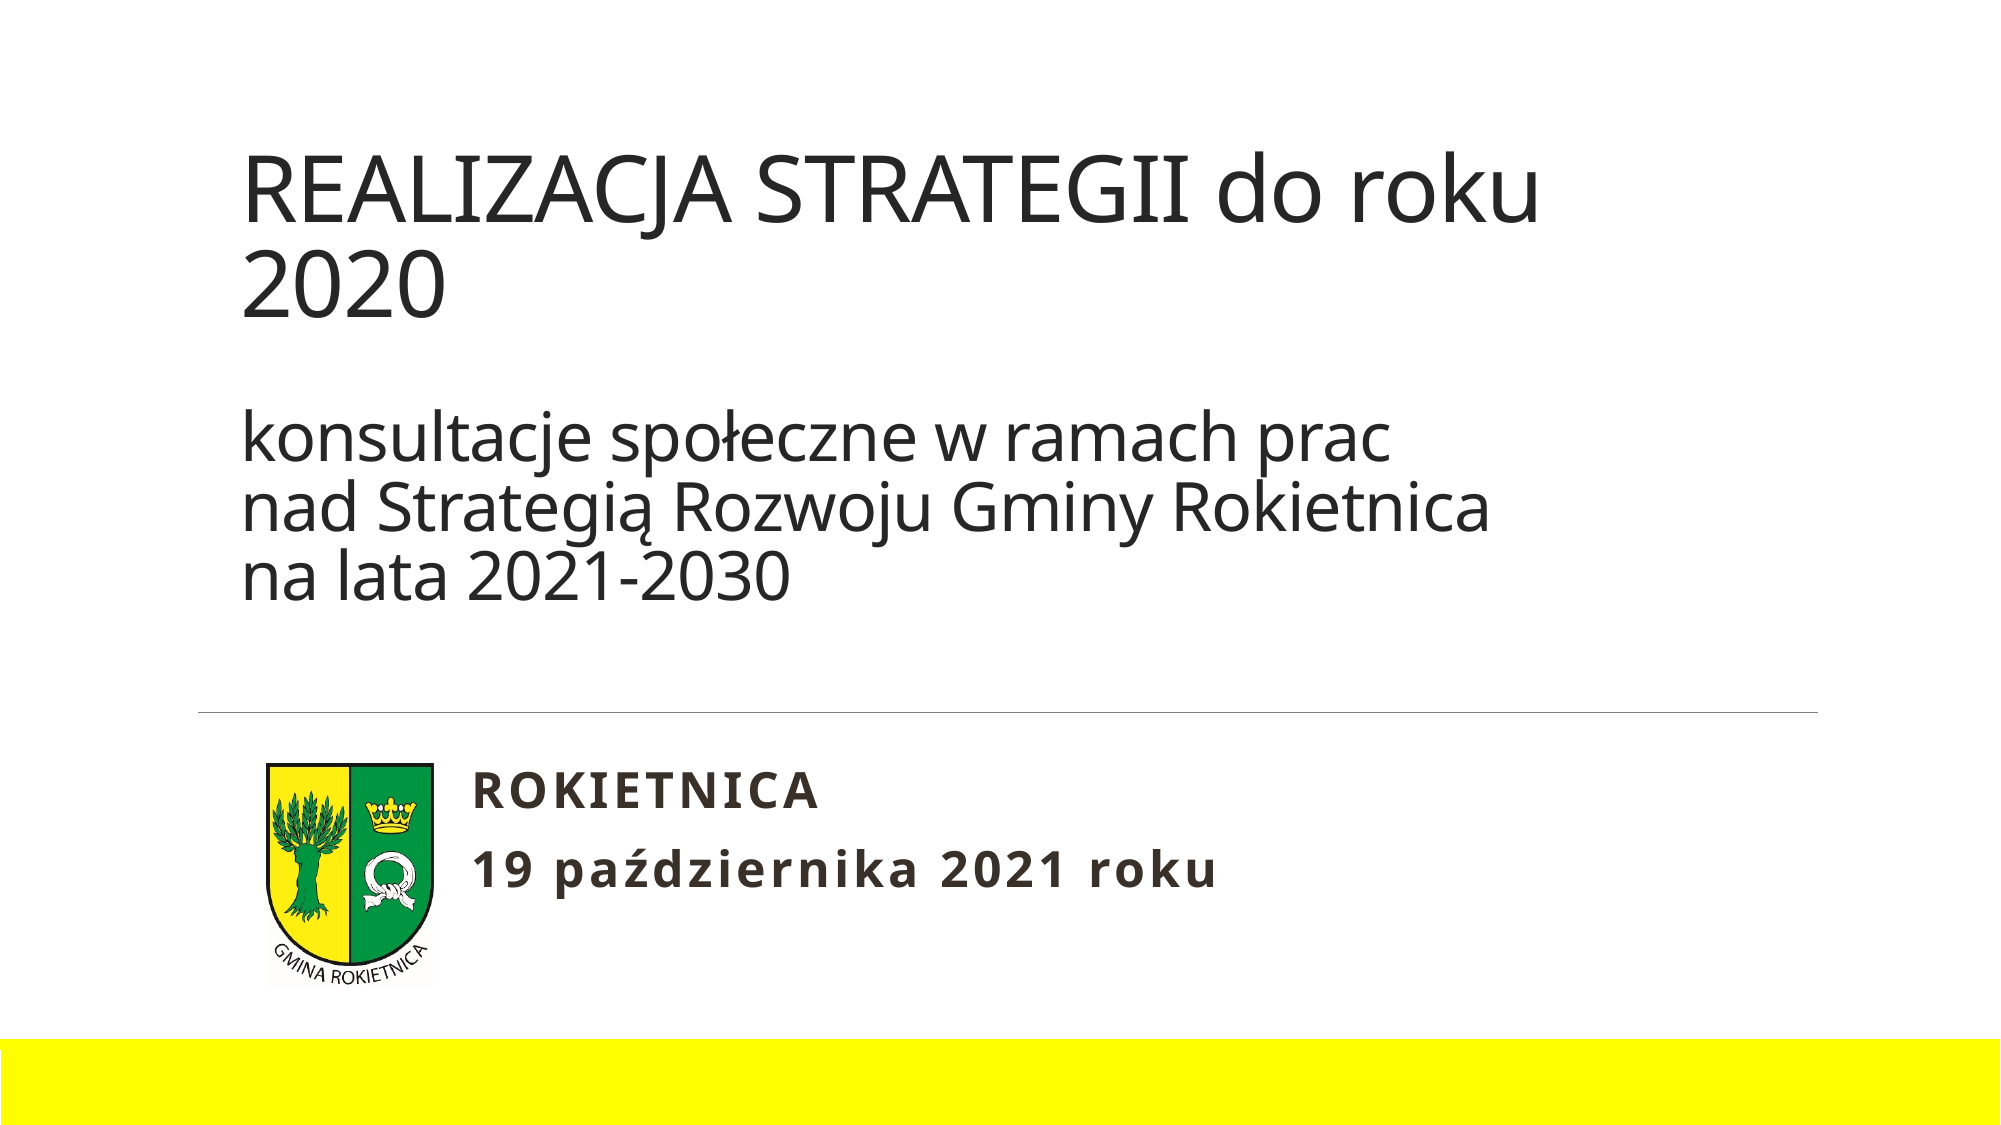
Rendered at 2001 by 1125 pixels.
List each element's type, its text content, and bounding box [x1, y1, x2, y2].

picture [266, 763, 434, 989]
subtitle Rokietnica 19 października 2021 roku [456, 757, 1889, 988]
title REALIZACJA STRATEGII do roku 2020 konsultacje społeczne w ramach prac nad Strategią Rozwoju Gminy Rokietnica na lata 2021-2030 [225, 137, 1729, 623]
